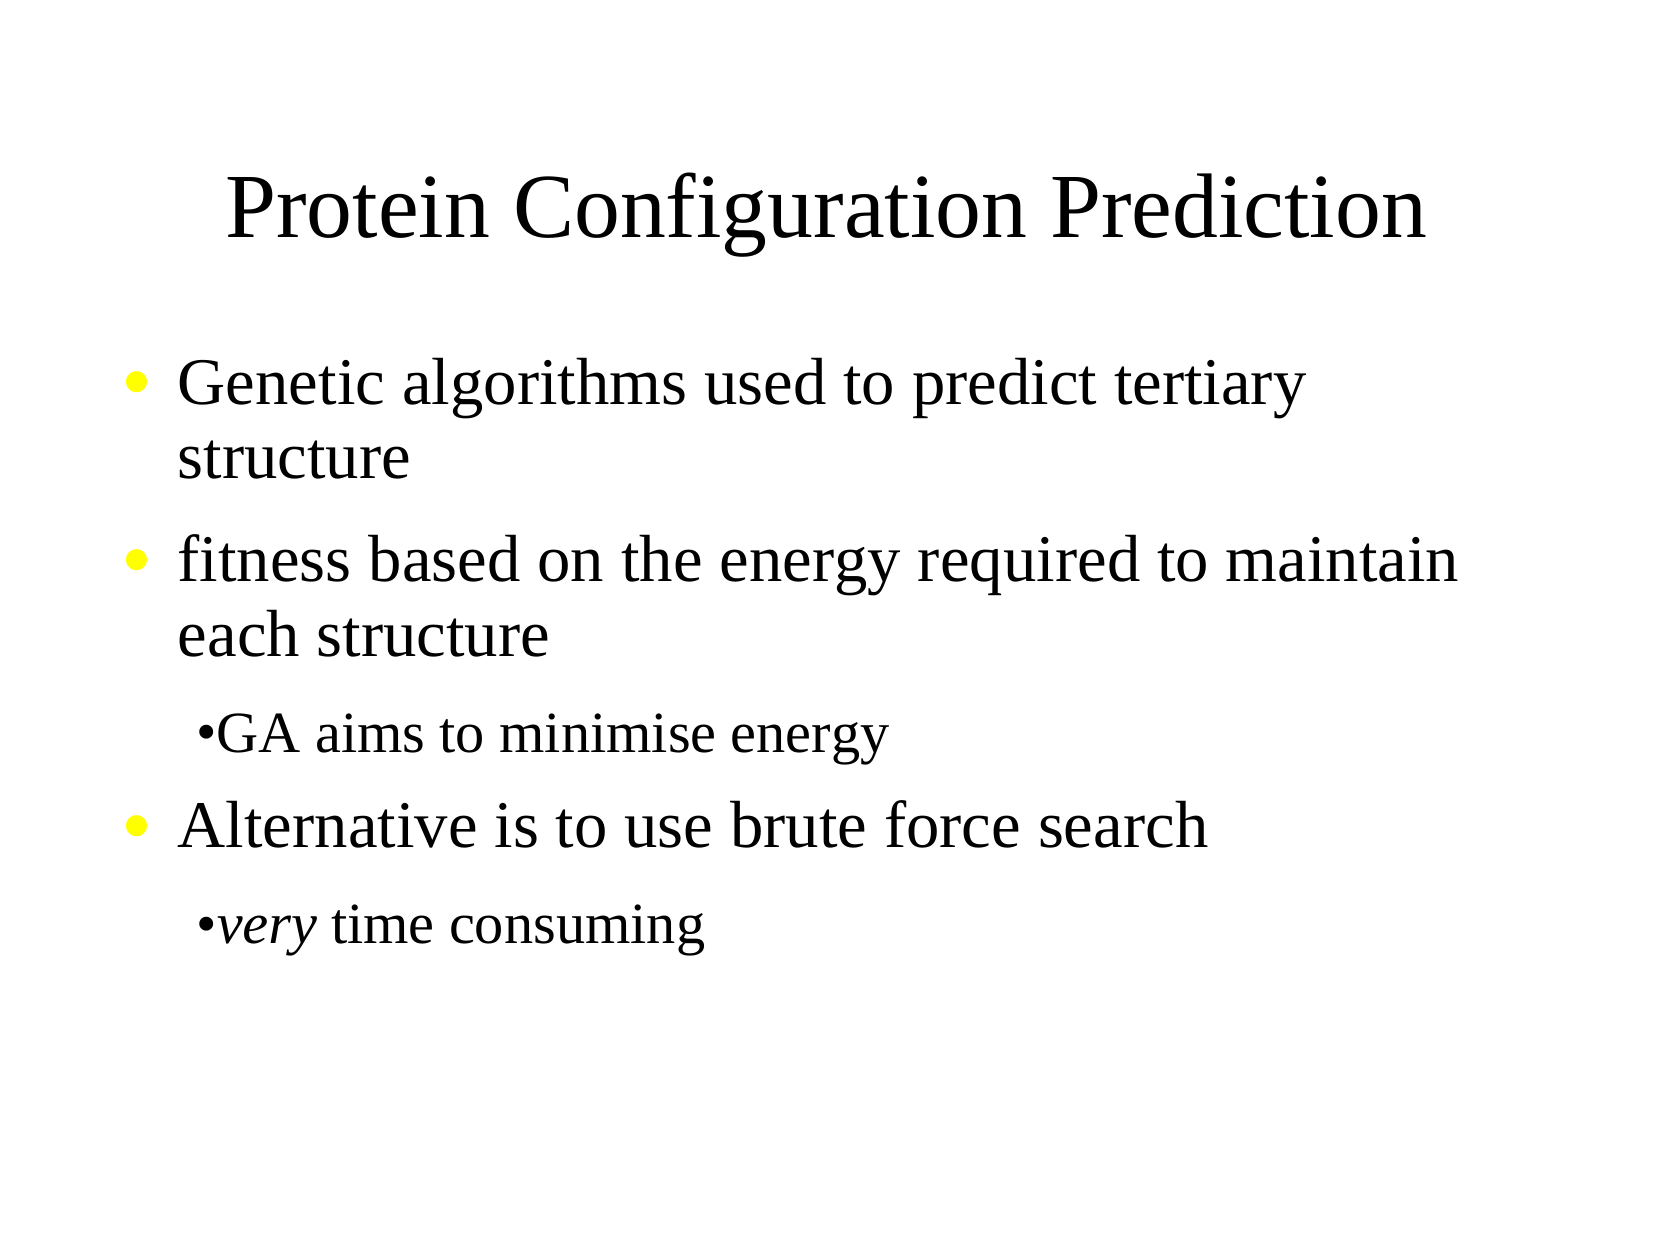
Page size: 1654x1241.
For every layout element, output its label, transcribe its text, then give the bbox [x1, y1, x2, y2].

title Protein Configuration Prediction [121, 102, 1534, 311]
list Genetic algorithms used to predict tertiary structure fitness based on the energy required to maintain each structure GA aims to minimise energy Alternative is to use brute force search very time consuming [121, 344, 1534, 1127]
